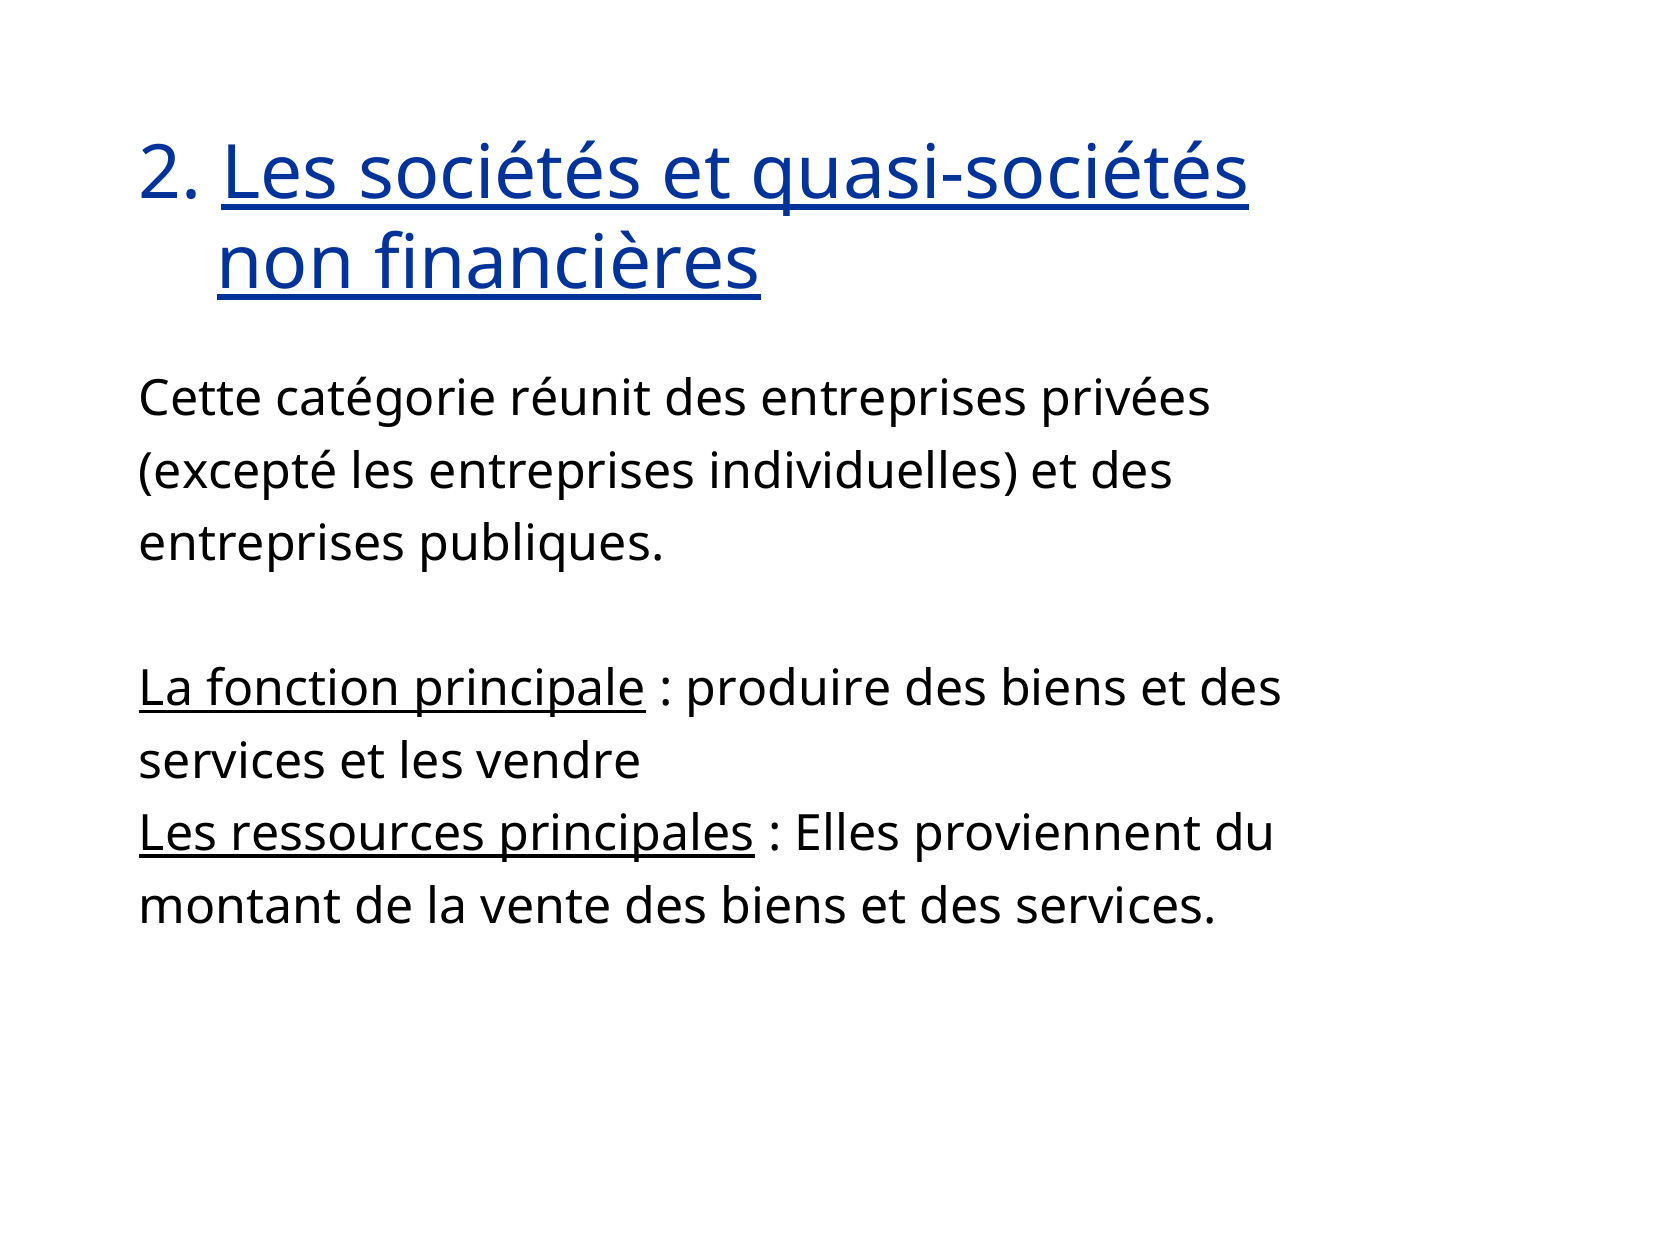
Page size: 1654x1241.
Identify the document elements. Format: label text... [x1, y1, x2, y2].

list Cette catégorie réunit des entreprises privées (excepté les entreprises individuelles) et des entreprises publiques. La fonction principale : produire des biens et des services et les vendre Les ressources principales : Elles proviennent du montant de la vente des biens et des services. [123, 358, 1530, 1103]
title 2. Les sociétés et quasi-sociétés non financières [123, 105, 1530, 322]
